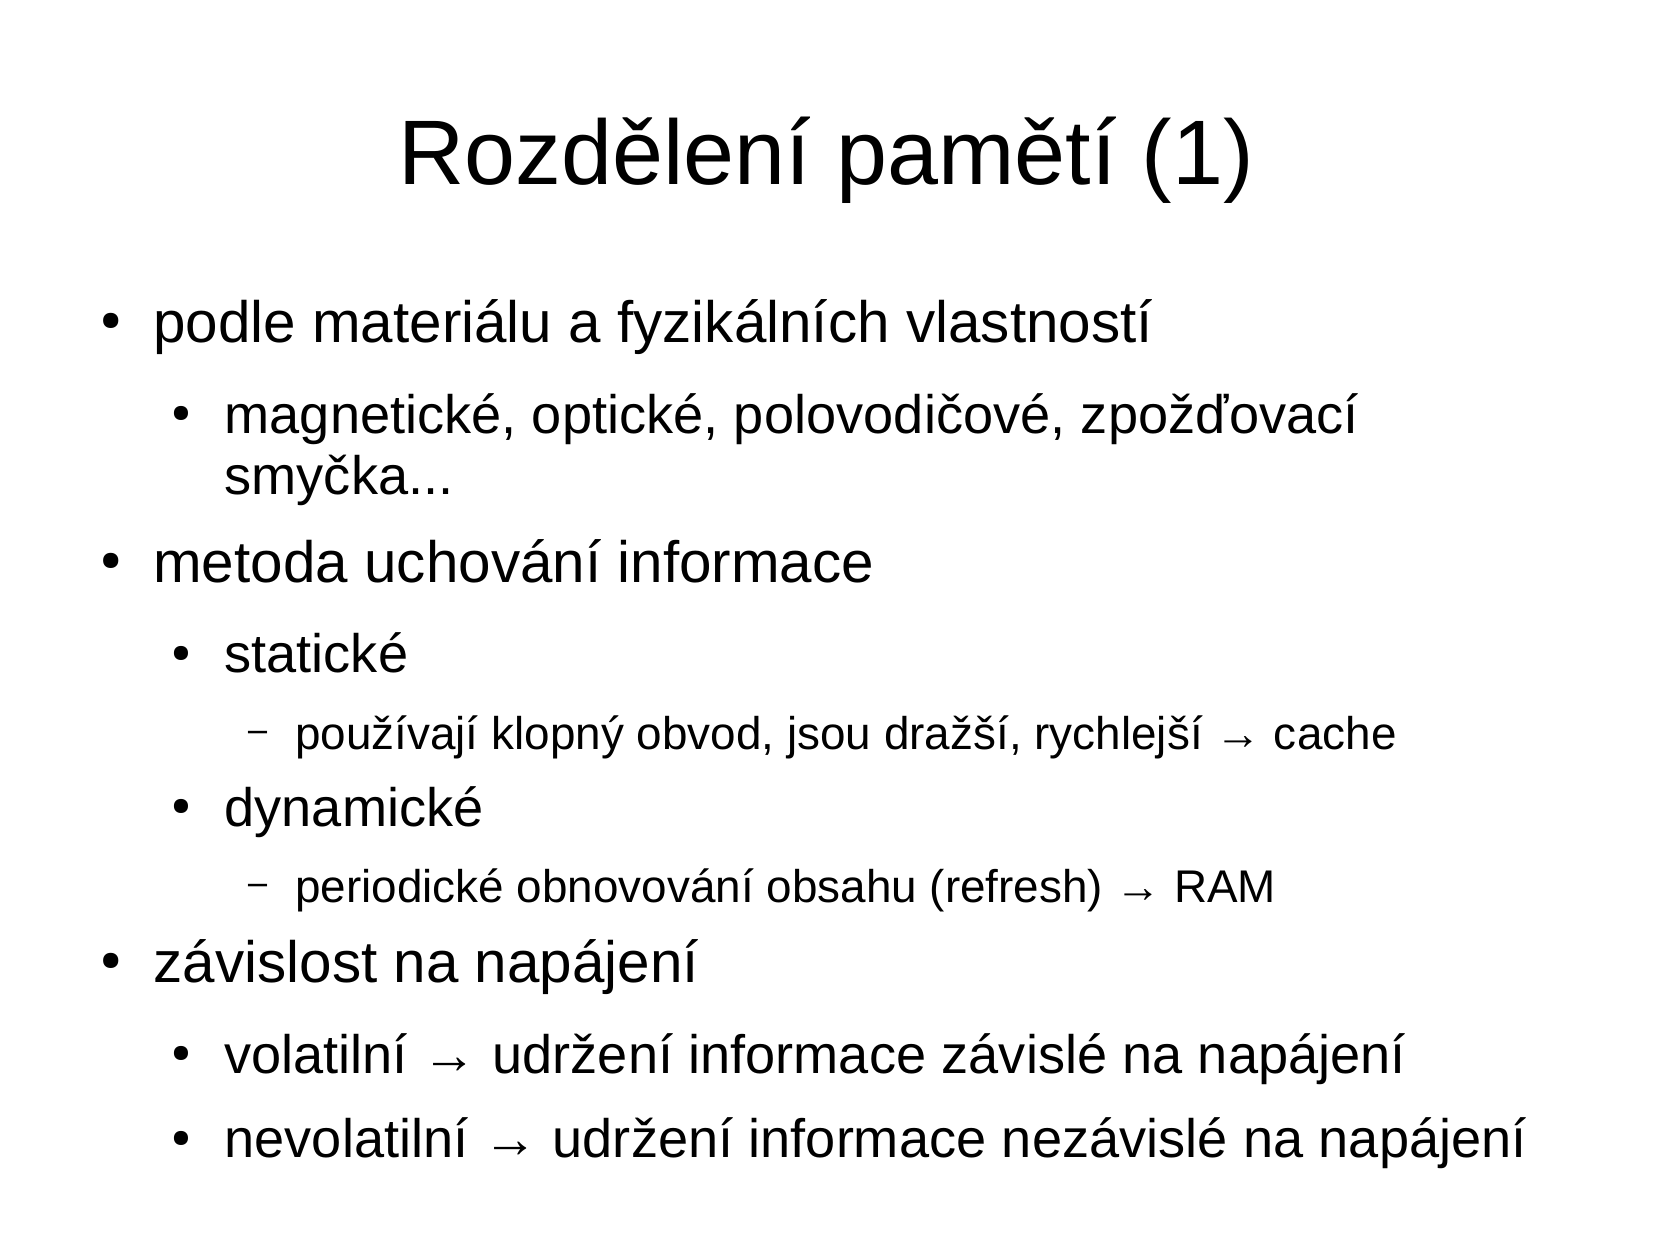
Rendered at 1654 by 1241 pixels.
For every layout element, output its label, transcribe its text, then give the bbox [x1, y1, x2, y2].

title Rozdělení pamětí (1) [82, 56, 1571, 250]
list podle materiálu a fyzikálních vlastností magnetické, optické, polovodičové, zpožďovací smyčka... metoda uchování informace statické používají klopný obvod, jsou dražší, rychlejší → cache dynamické periodické obnovování obsahu (refresh) → RAM závislost na napájení volatilní → udržení informace závislé na napájení nevolatilní → udržení informace nezávislé na napájení [82, 290, 1571, 1170]
